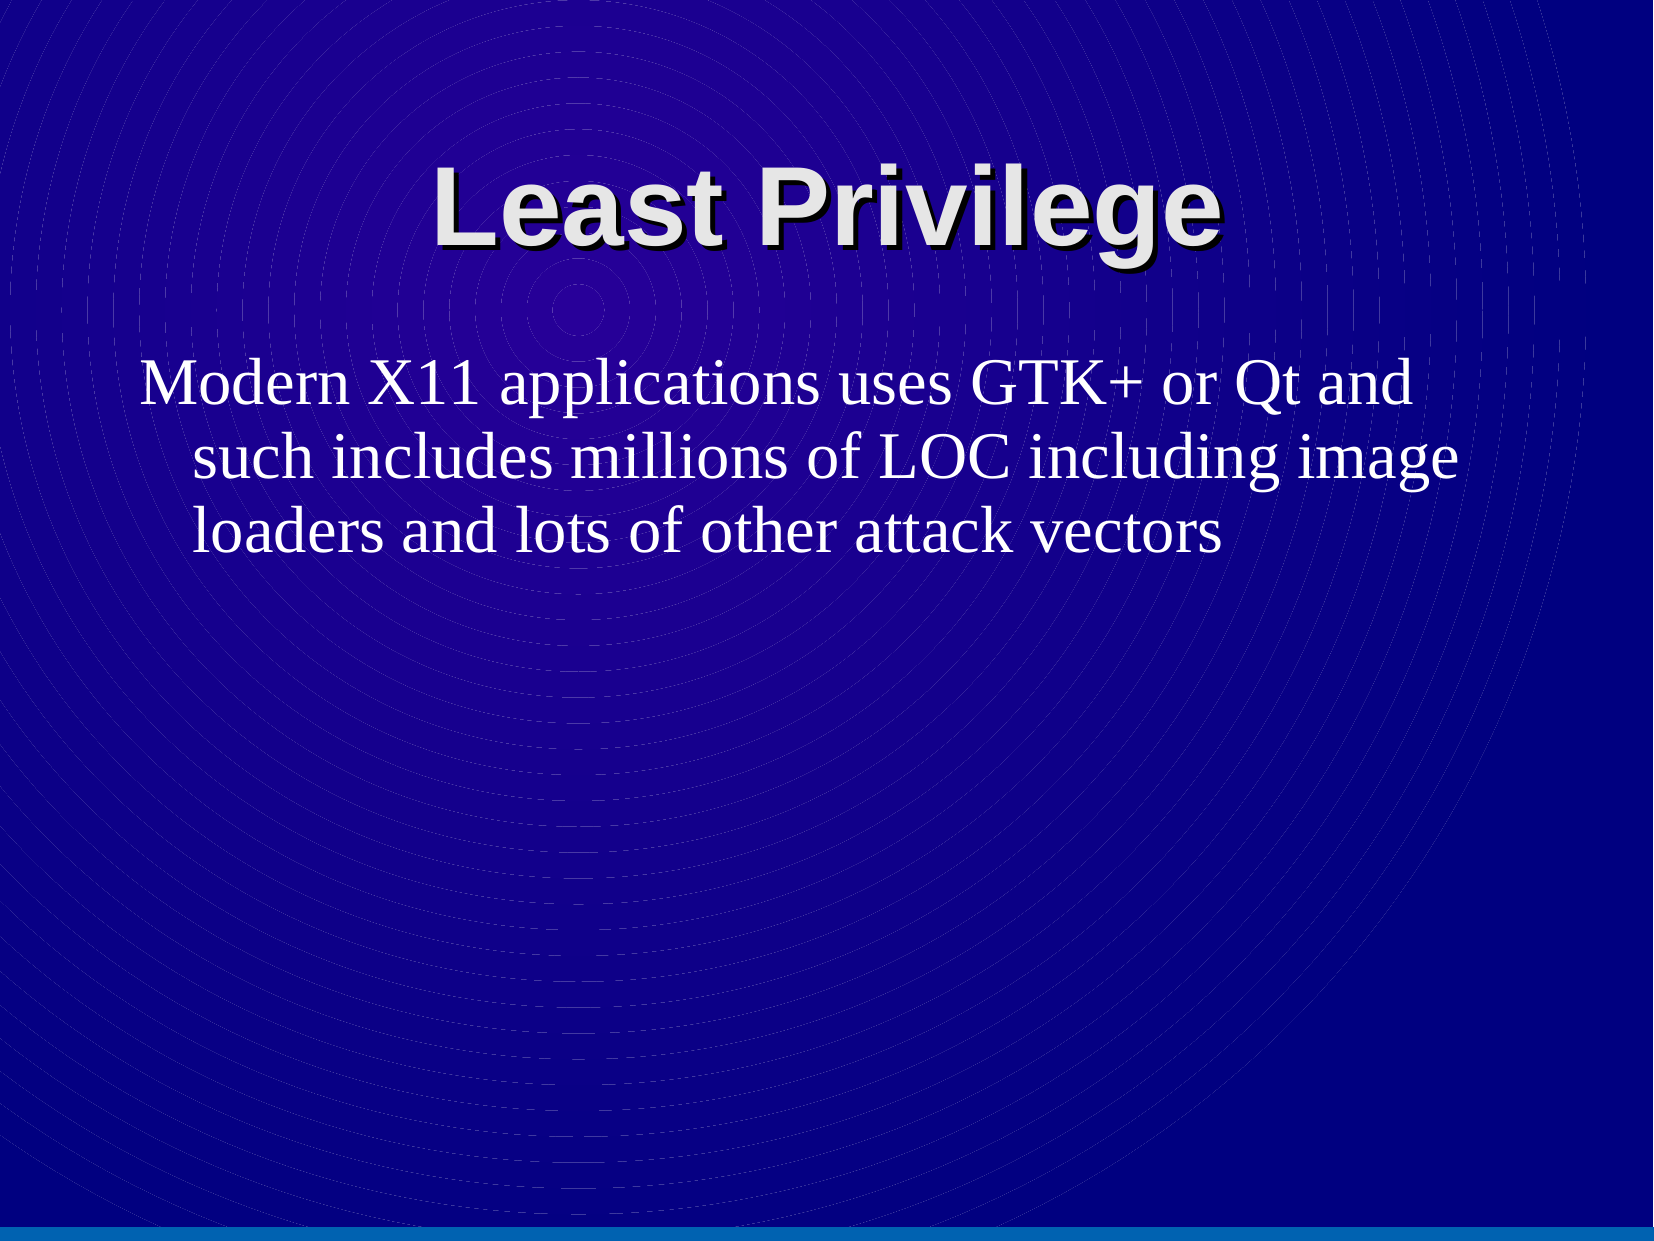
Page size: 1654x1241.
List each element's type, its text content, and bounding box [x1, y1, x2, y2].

list Modern X11 applications uses GTK+ or Qt and such includes millions of LOC including image loaders and lots of other attack vectors [121, 344, 1533, 1127]
title Least Privilege [121, 102, 1533, 311]
